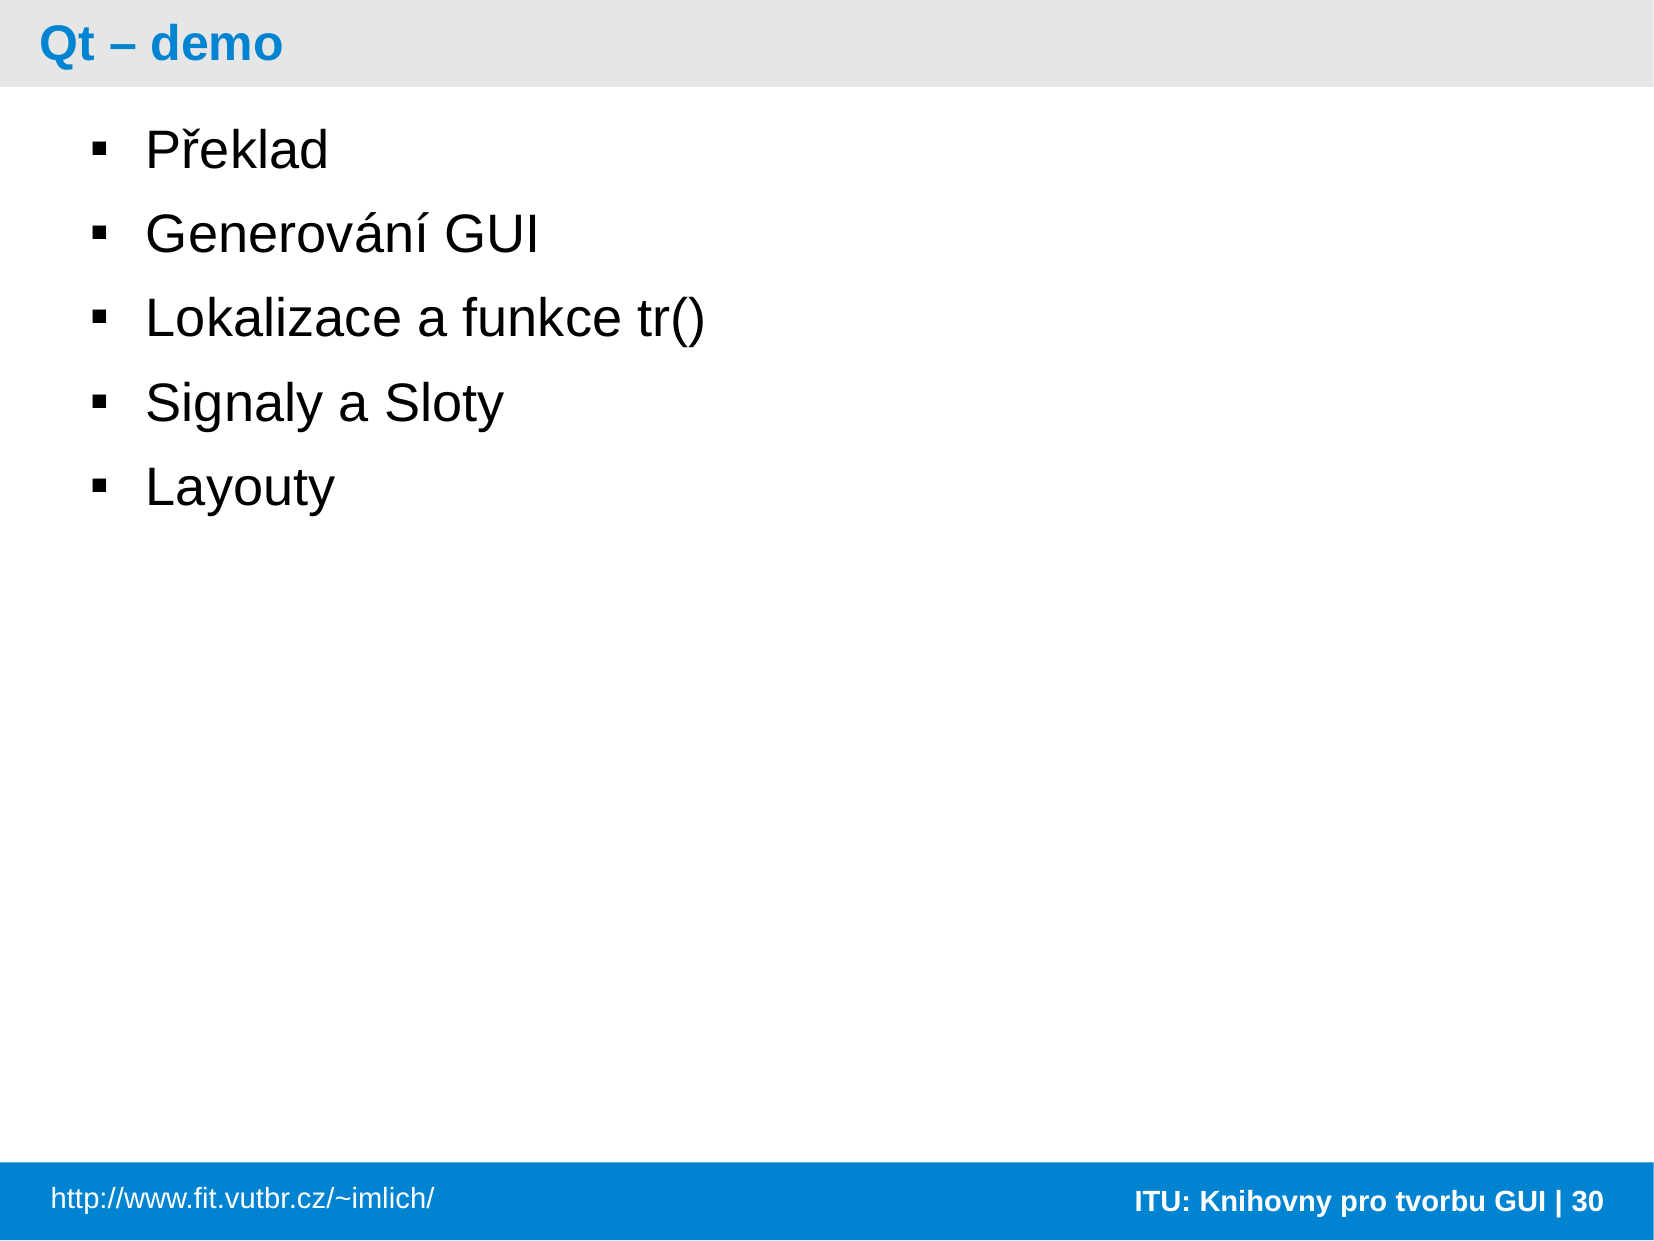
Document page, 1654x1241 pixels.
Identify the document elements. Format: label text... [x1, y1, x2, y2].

title Qt – demo [39, 11, 1615, 76]
list Překlad Generování GUI Lokalizace a funkce tr() Signaly a Sloty Layouty [75, 119, 1564, 1111]
